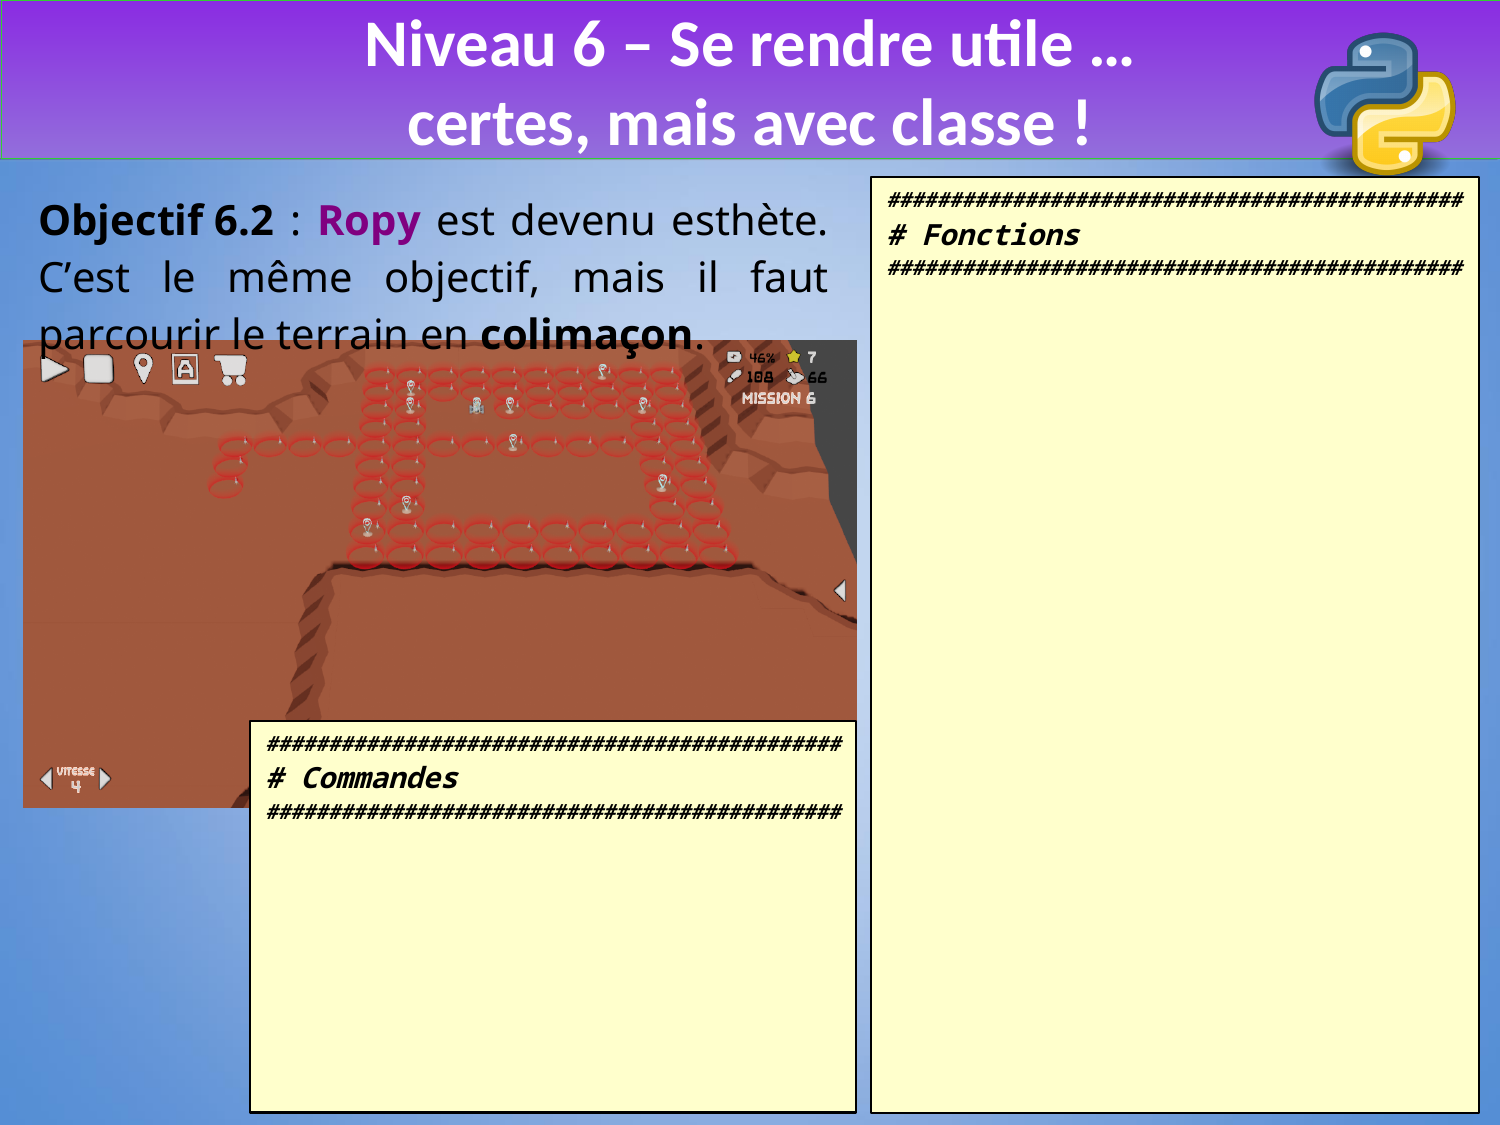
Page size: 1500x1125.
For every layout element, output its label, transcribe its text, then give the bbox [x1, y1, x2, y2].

text_box ############################################## # Commandes ############################################## [249, 720, 856, 1113]
text_box Niveau 6 – Se rendre utile … certes, mais avec classe ! [0, 0, 1500, 159]
text_box Objectif 6.2 : Ropy est devenu esthète. C’est le même objectif, mais il faut parcourir le terrain en colimaçon. [23, 183, 845, 324]
picture [0, 29, 1500, 1125]
text_box ############################################## # Fonctions ############################################## [870, 177, 1480, 1114]
